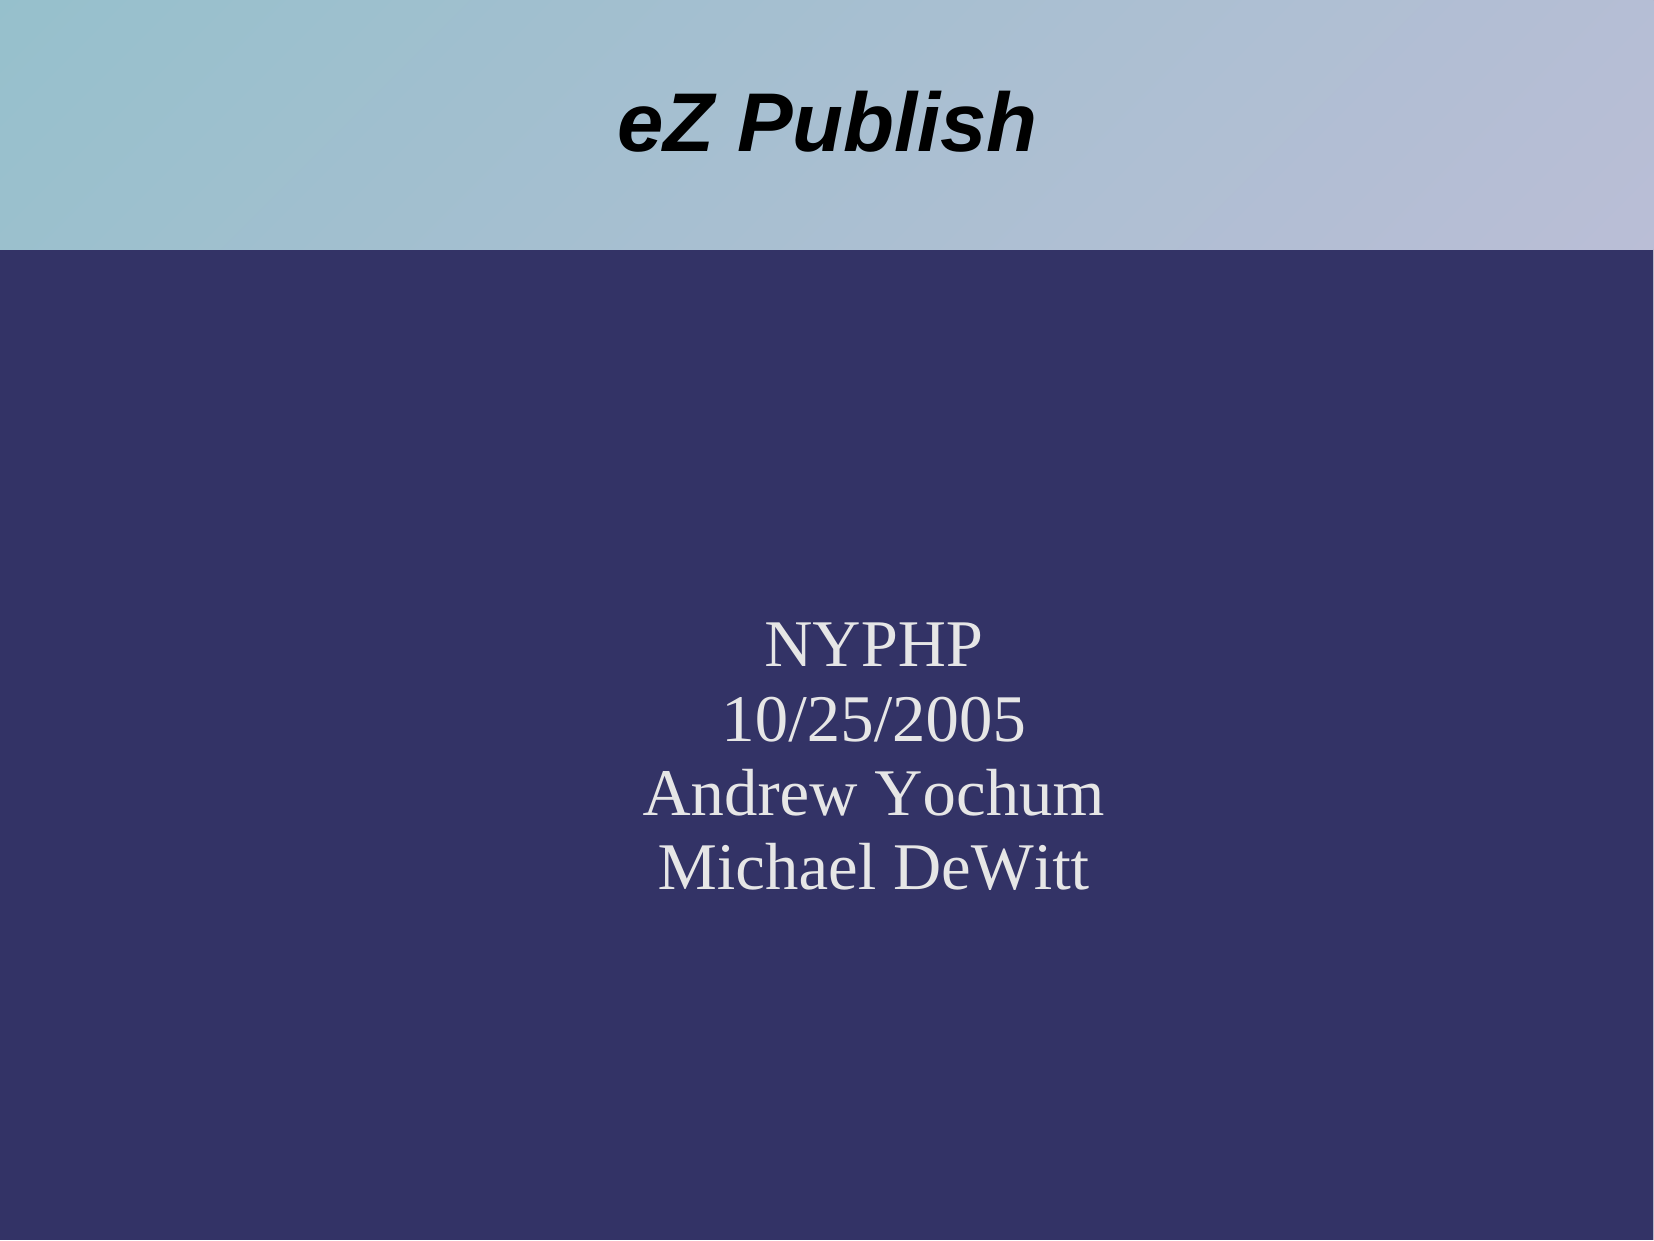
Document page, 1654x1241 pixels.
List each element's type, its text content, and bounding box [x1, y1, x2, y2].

subtitle NYPHP 10/25/2005 Andrew Yochum Michael DeWitt [178, 364, 1570, 1147]
title eZ Publish [121, 19, 1534, 227]
